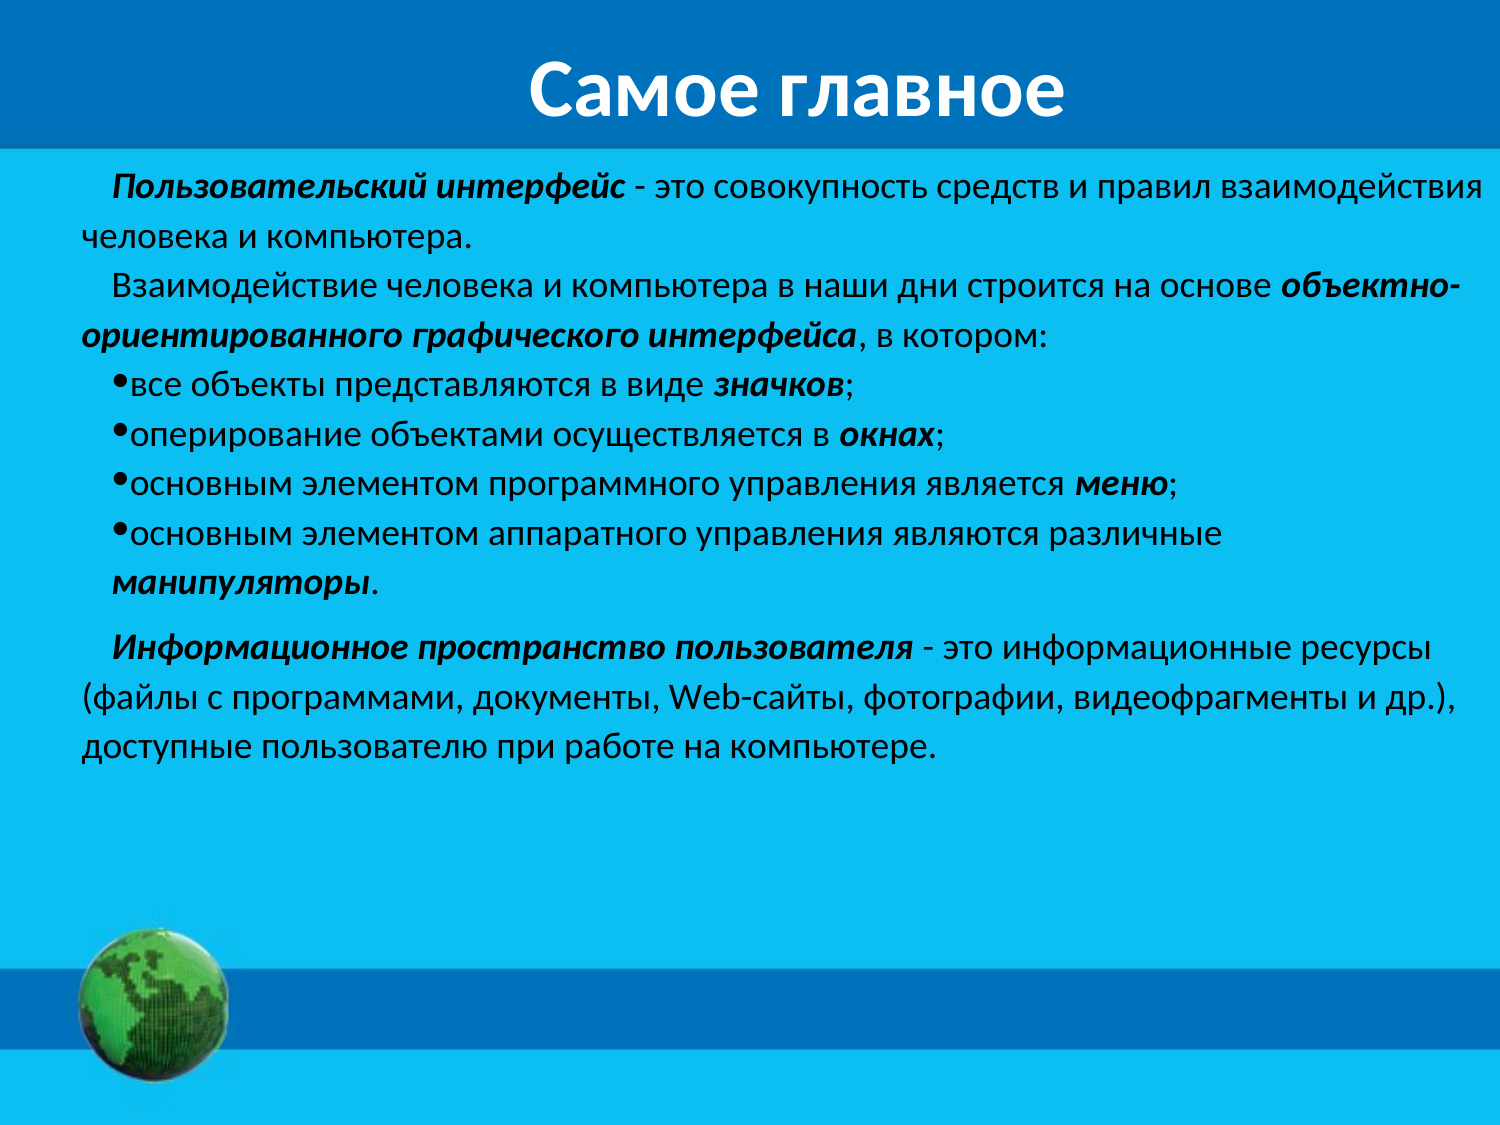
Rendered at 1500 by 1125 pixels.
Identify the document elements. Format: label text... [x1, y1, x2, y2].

picture [0, 924, 1500, 1084]
text_box Самое главное [171, 30, 1426, 135]
text_box Пользовательский интерфейс - это совокупность средств и правил взаимодействия человека и компьютера. Взаимодействие человека и компьютера в наши дни строится на основе объектно-ориентированного графического интерфейса, в котором: все объекты представляются в виде значков; оперирование объектами осуществляется в окнах; основным элементом программного управления является меню; основным элементом аппаратного управления являются различные манипуляторы. Информационное пространство пользователя - это информационные ресурсы (файлы с программами, документы, Web-сайты, фотографии, видеофрагменты и др.), доступные пользователю при работе на компьютере. [53, 148, 1500, 832]
picture [0, 0, 1500, 146]
